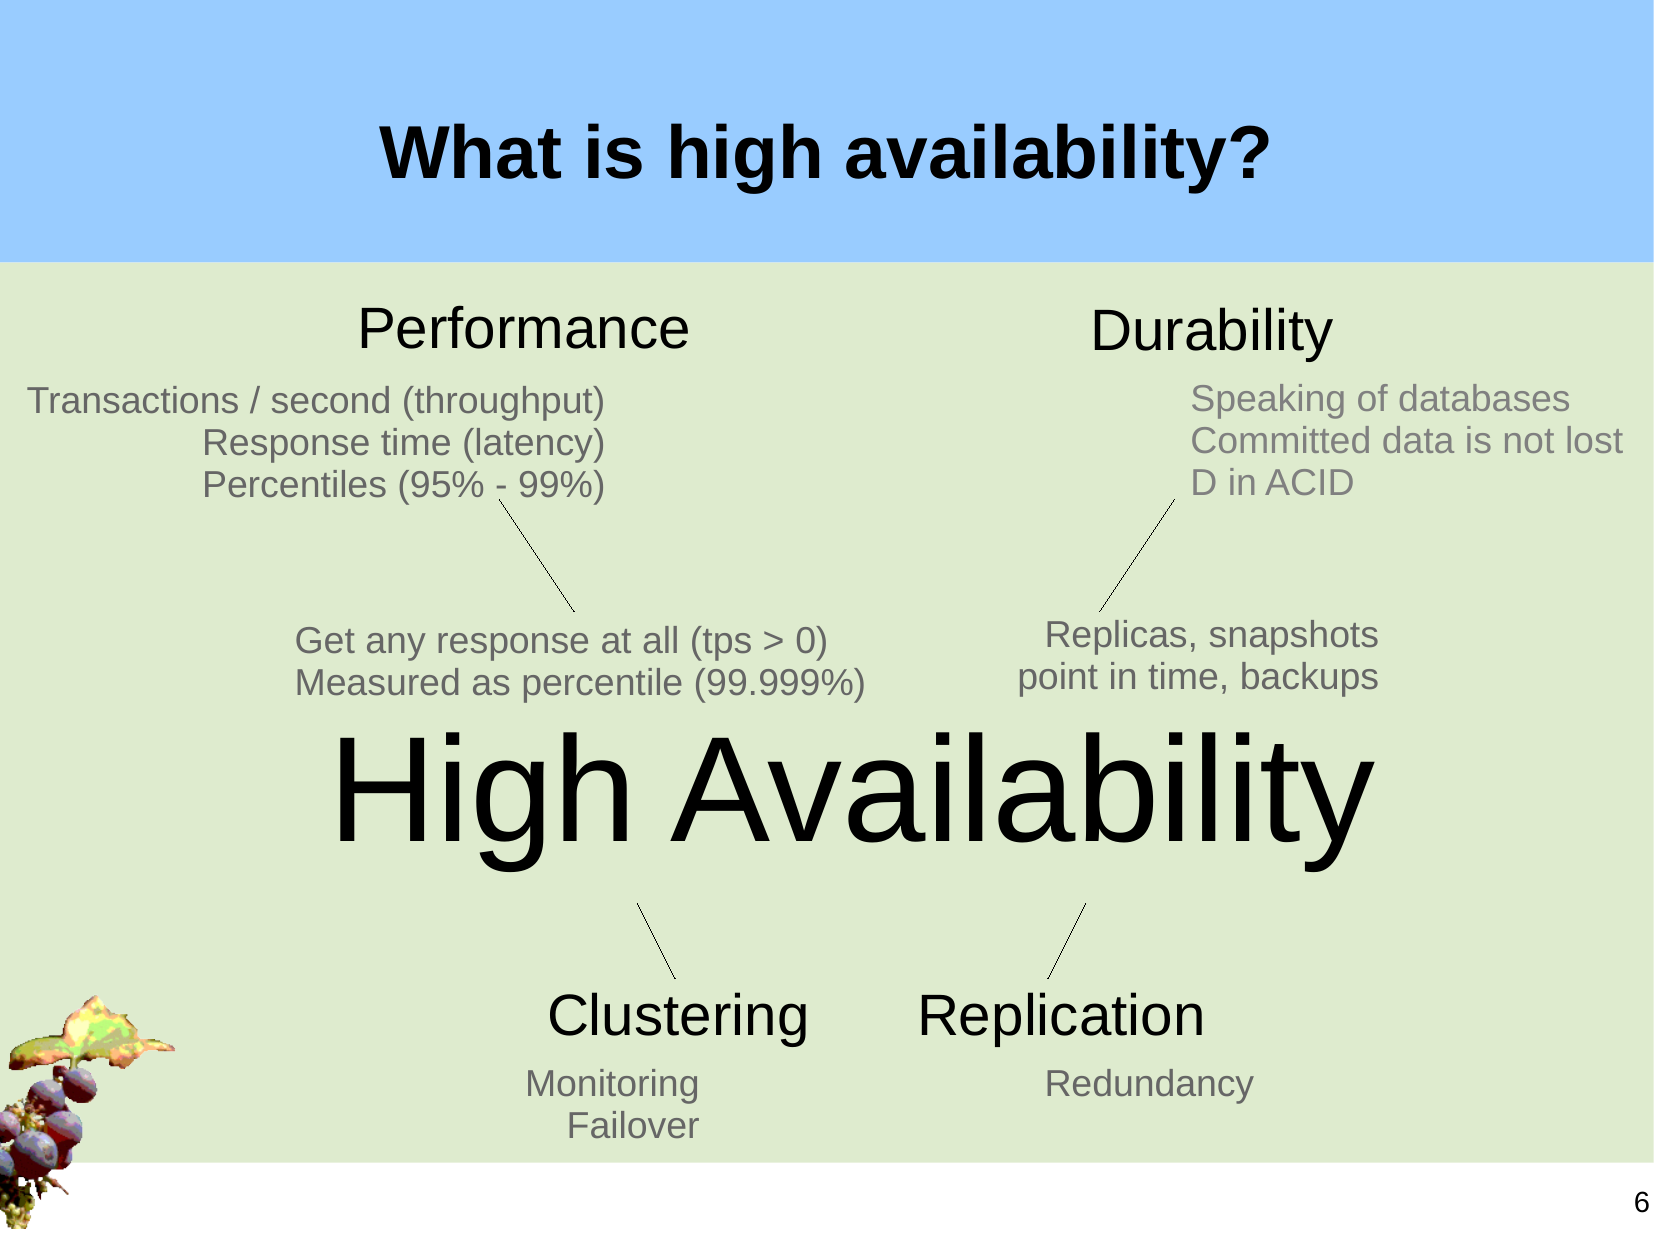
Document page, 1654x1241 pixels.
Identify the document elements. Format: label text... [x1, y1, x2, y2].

text_box Performance [342, 288, 1059, 385]
text_box Durability [1075, 290, 1654, 371]
text_box Get any response at all (tps > 0) Measured as percentile (99.999%) [279, 611, 882, 729]
text_box Replicas, snapshots point in time, backups [1002, 605, 1395, 723]
text_box Monitoring Failover [510, 1055, 749, 1182]
text_box Clustering [532, 975, 833, 1072]
text_box High Availability [313, 697, 1400, 896]
picture [0, 990, 188, 1229]
title What is high availability? [82, 49, 1571, 257]
text_box Redundancy [1029, 1055, 1289, 1168]
text_box Transactions / second (throughput) Response time (latency) Percentiles (95% - 99%) [11, 372, 621, 525]
text_box Replication [902, 975, 1233, 1072]
text_box Speaking of databases Committed data is not lost D in ACID [1175, 370, 1639, 523]
